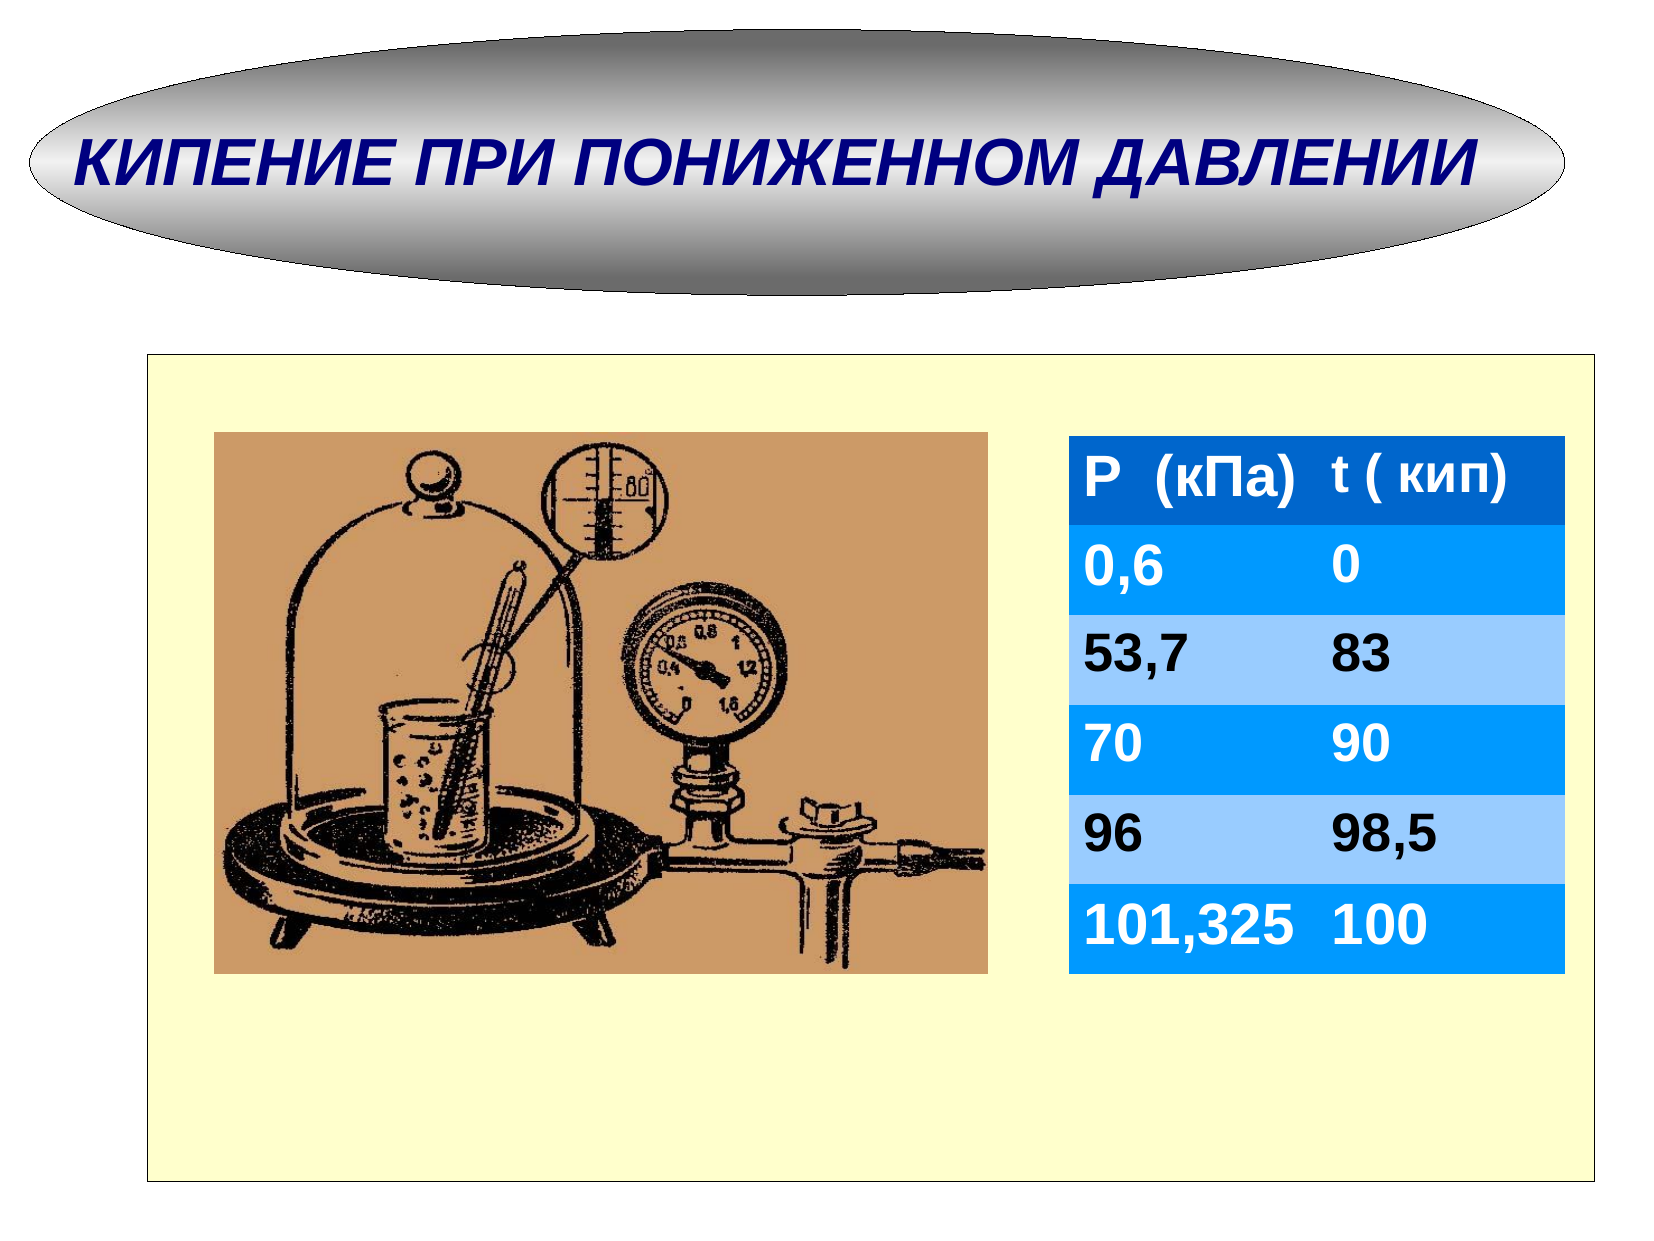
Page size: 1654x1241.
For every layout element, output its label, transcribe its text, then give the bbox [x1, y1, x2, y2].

text_box [147, 354, 1595, 1182]
table_cell 0 [1317, 525, 1565, 615]
table_cell 96 [1069, 795, 1317, 884]
table_cell 70 [1069, 705, 1317, 795]
table_cell 101,325 [1069, 884, 1317, 974]
text_box КИПЕНИЕ ПРИ ПОНИЖЕННОМ ДАВЛЕНИИ [59, 117, 1493, 207]
picture [214, 432, 988, 974]
text_box [74, 29, 1565, 296]
table_header t ( кип) [1317, 436, 1565, 525]
table_cell 83 [1317, 615, 1565, 705]
table_cell 90 [1317, 705, 1565, 795]
text_box [29, 125, 59, 199]
table_header Р (кПа) [1069, 436, 1317, 525]
table_cell 0,6 [1069, 525, 1317, 615]
table_cell 100 [1317, 884, 1565, 974]
table_cell 98,5 [1317, 795, 1565, 884]
table_cell 53,7 [1069, 615, 1317, 705]
